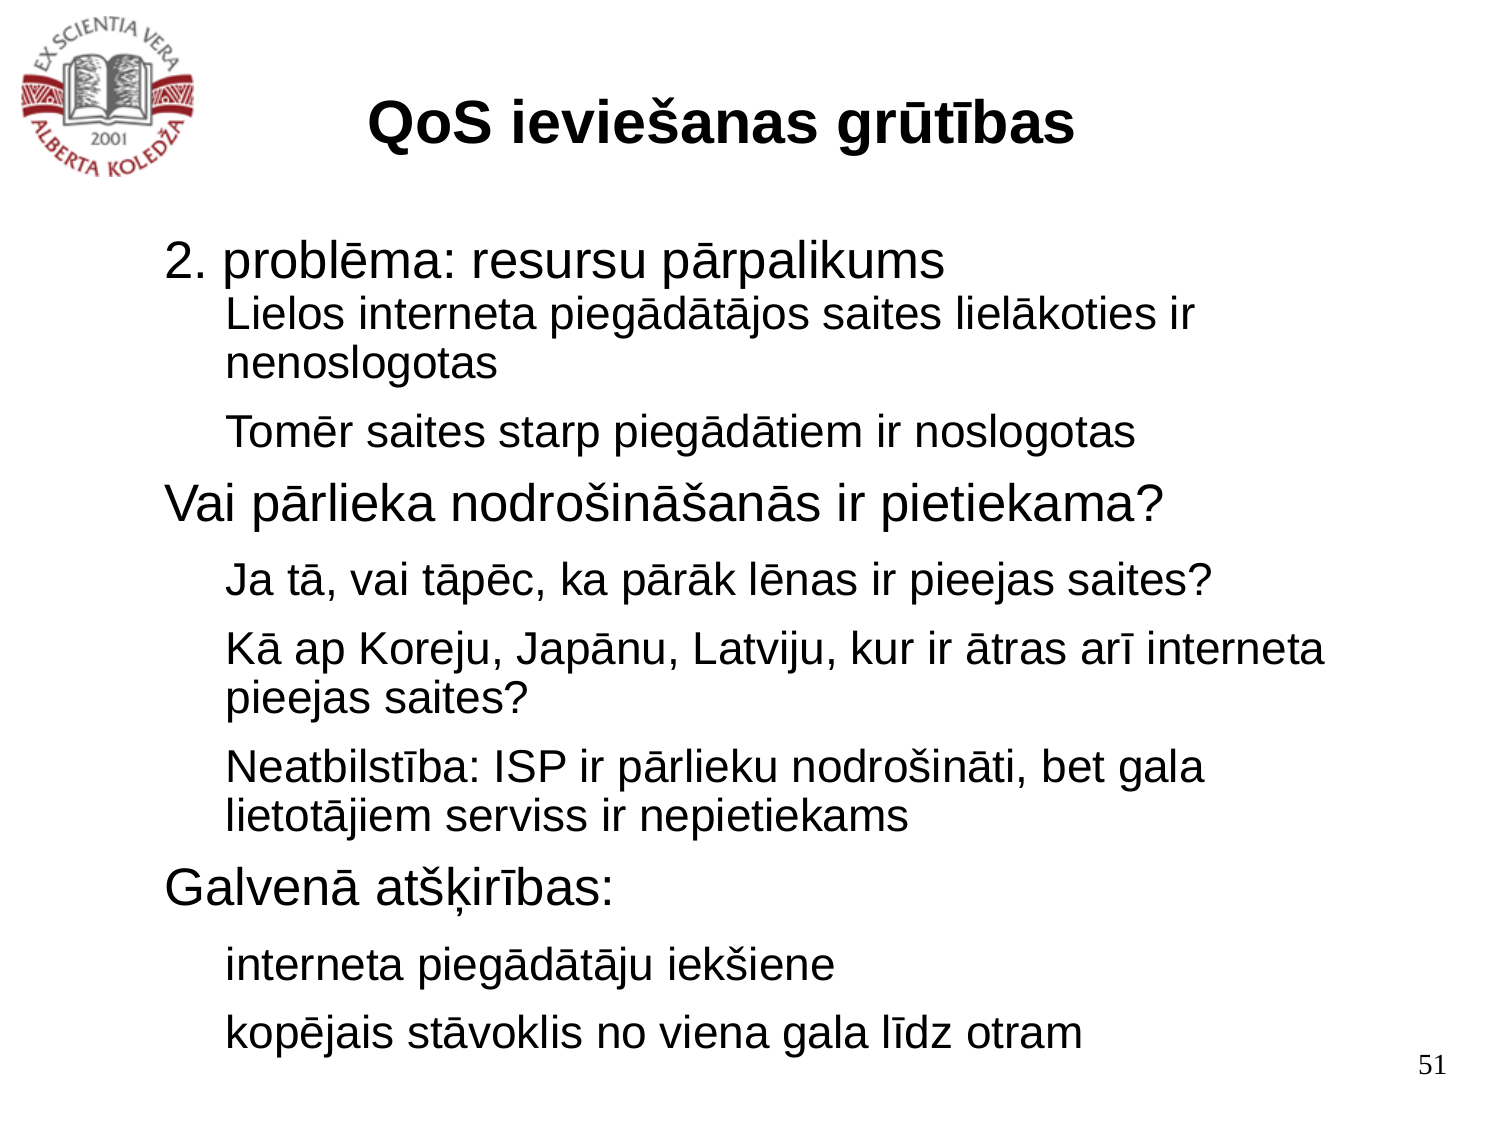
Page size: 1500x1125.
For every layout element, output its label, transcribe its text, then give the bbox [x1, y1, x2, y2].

picture [21, 16, 194, 177]
list 2. problēma: resursu pārpalikums Lielos interneta piegādātājos saites lielākoties ir nenoslogotas Tomēr saites starp piegādātiem ir noslogotas Vai pārlieka nodrošināšanās ir pietiekama? Ja tā, vai tāpēc, ka pārāk lēnas ir pieejas saites? Kā ap Koreju, Japānu, Latviju, kur ir ātras arī interneta pieejas saites? Neatbilstība: ISP ir pārlieku nodrošināti, bet gala lietotājiem serviss ir nepietiekams Galvenā atšķirības: interneta piegādātāju iekšiene kopējais stāvoklis no viena gala līdz otram [87, 224, 1426, 1075]
title QoS ieviešanas grūtības [50, 62, 1374, 175]
text_box <skaitlis> [1312, 1037, 1463, 1101]
